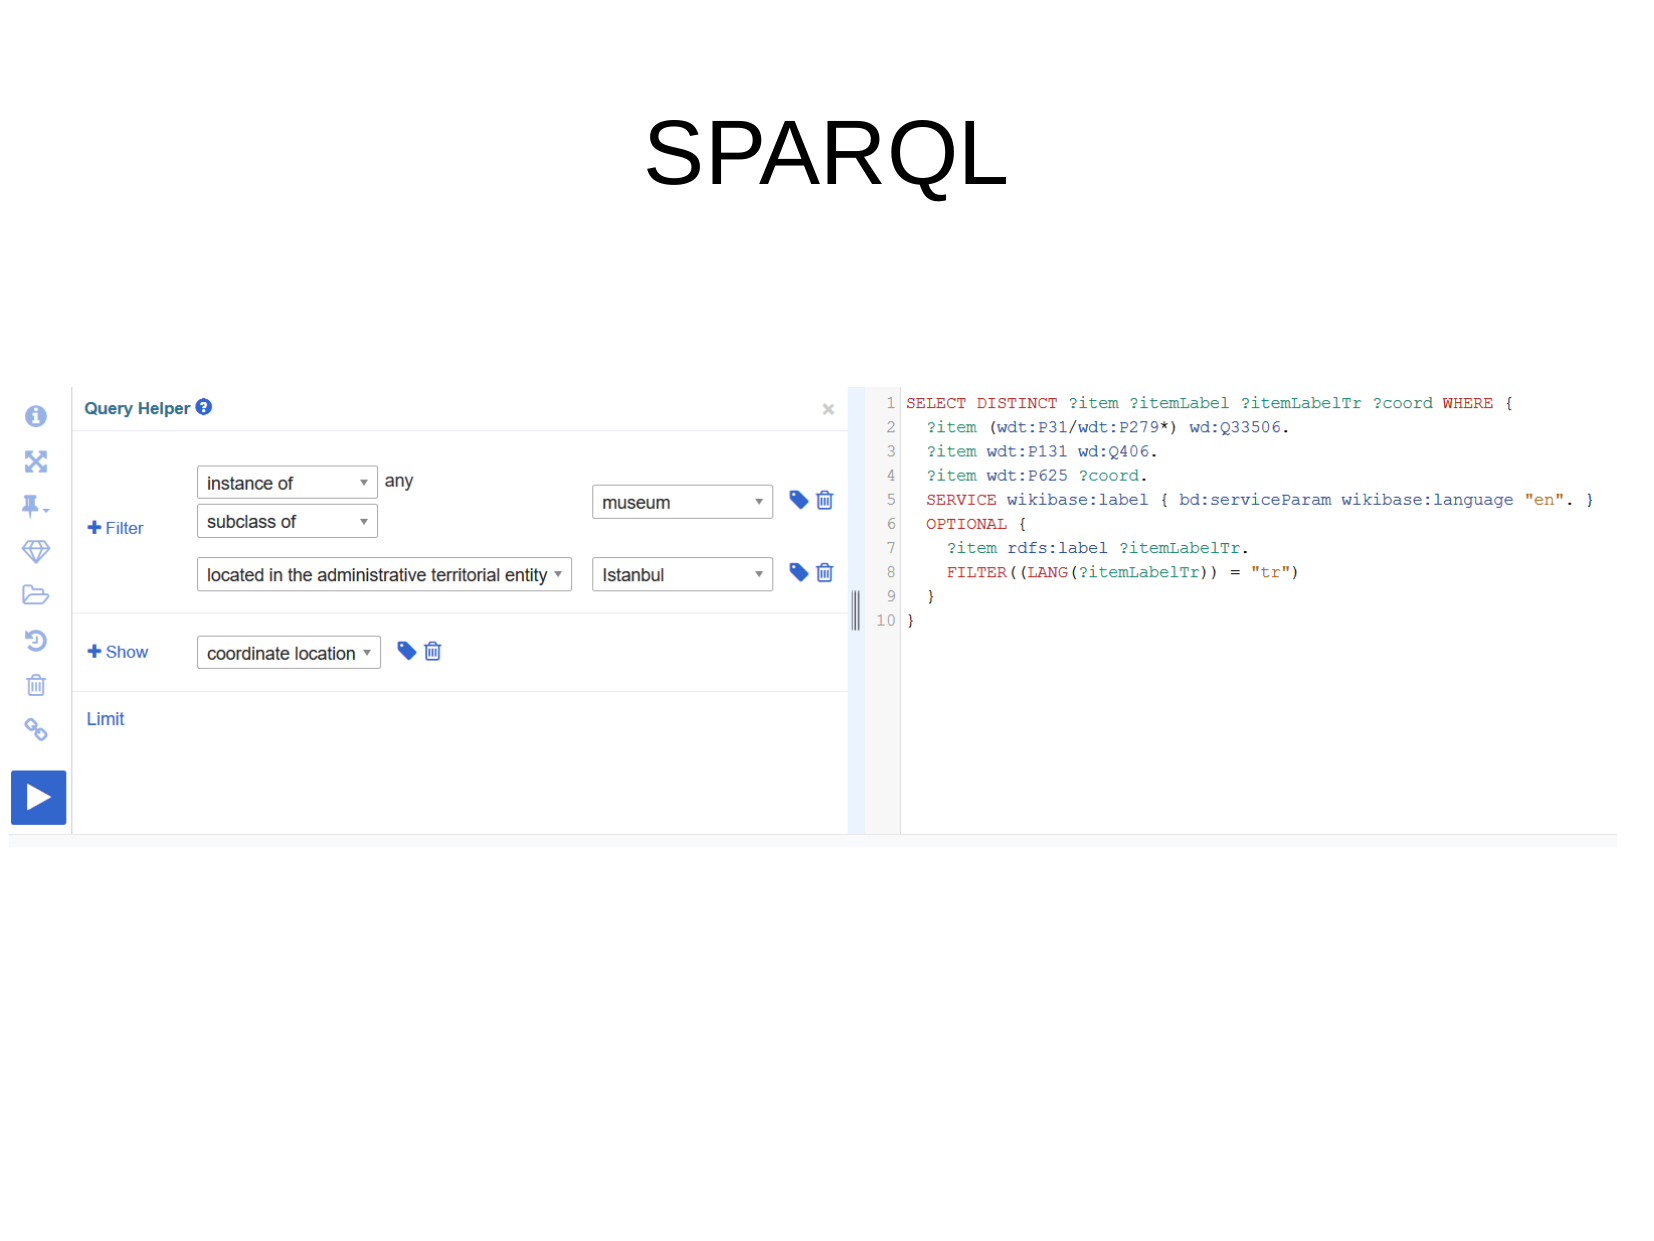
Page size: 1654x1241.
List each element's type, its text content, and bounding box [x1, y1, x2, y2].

title SPARQL [82, 49, 1571, 257]
picture [9, 387, 1617, 847]
